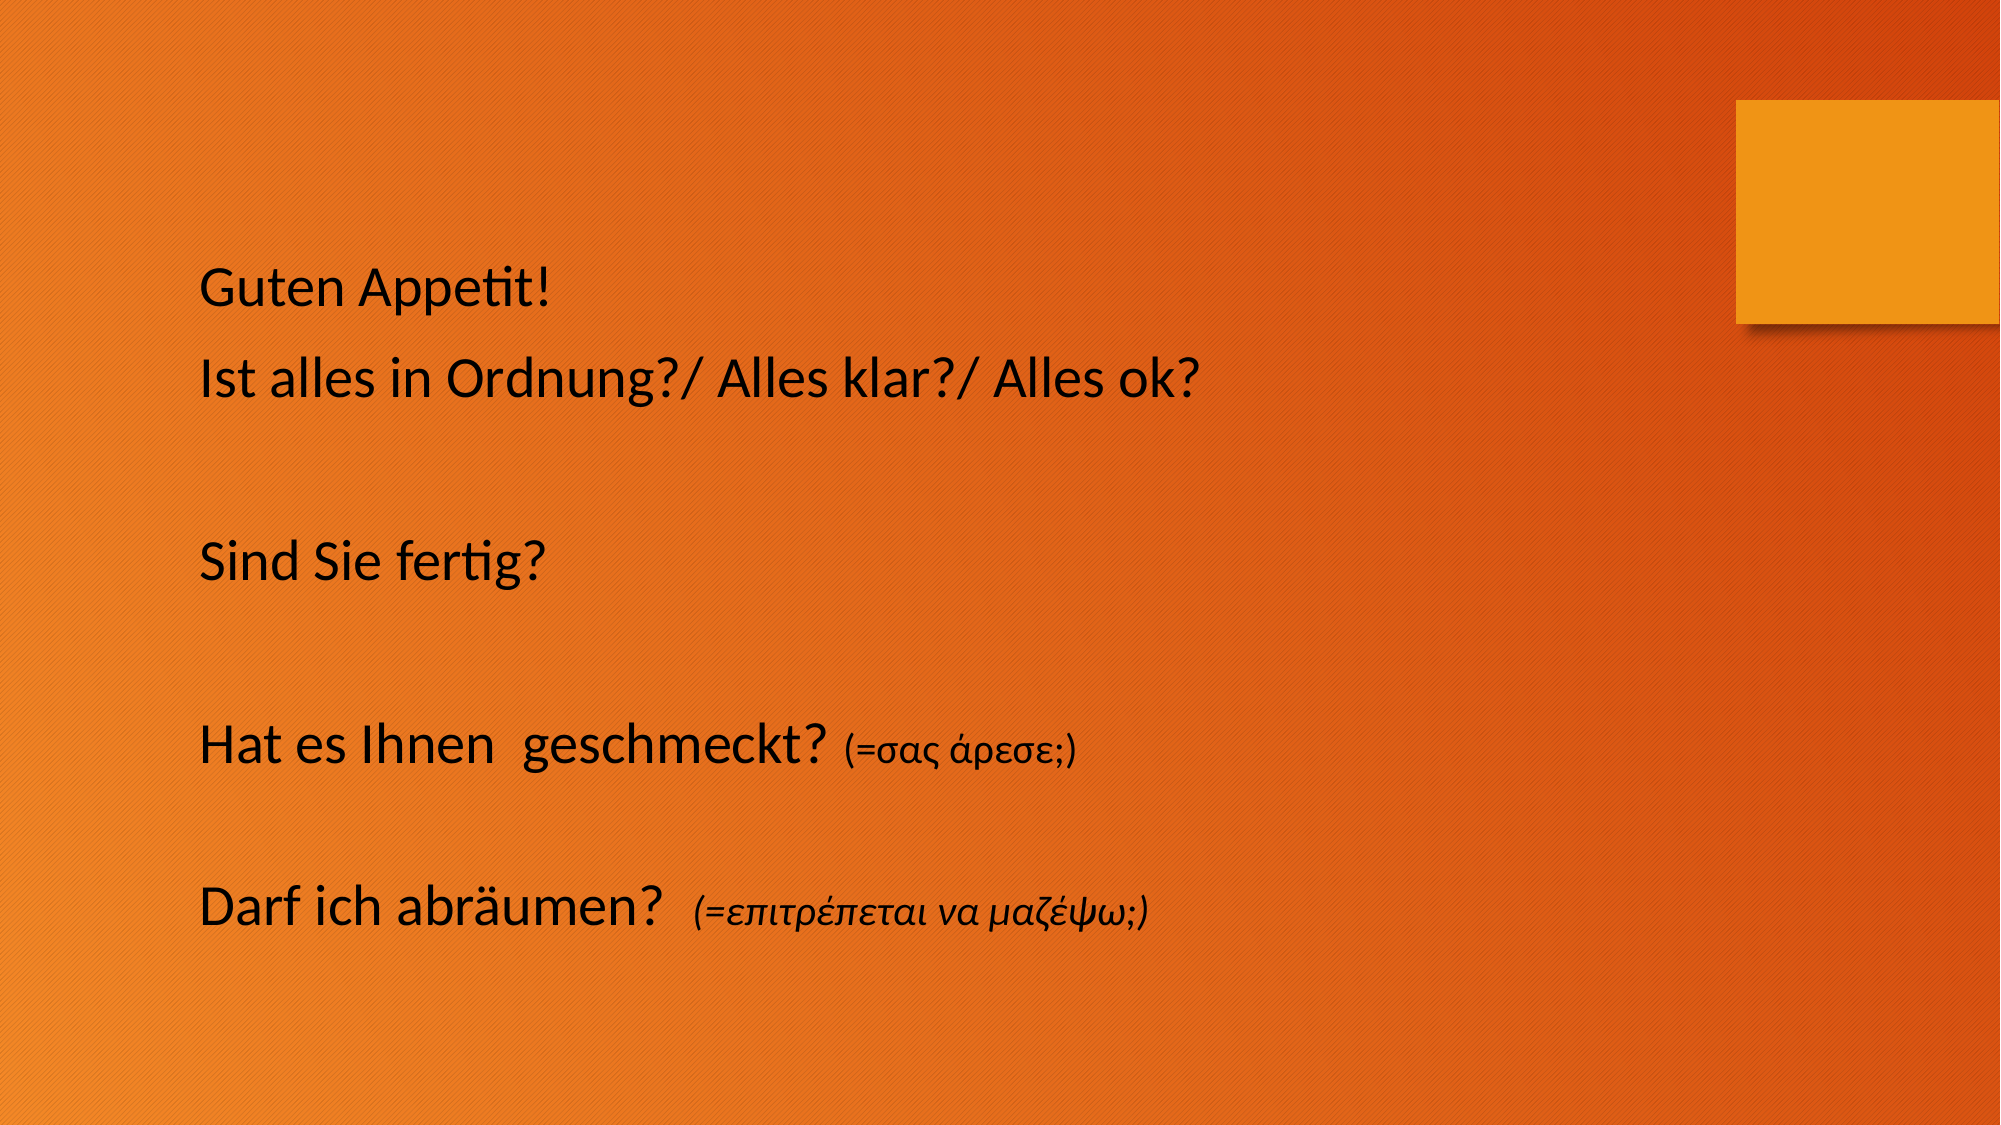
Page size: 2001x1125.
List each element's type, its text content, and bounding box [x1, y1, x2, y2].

text_box Guten Appetit! Ist alles in Ordnung?/ Alles klar?/ Alles ok? Sind Sie fertig? Hat es Ihnen geschmeckt? (=σας άρεσε;) Darf ich abräumen? (=επιτρέπεται να μαζέψω;) [184, 235, 1533, 949]
